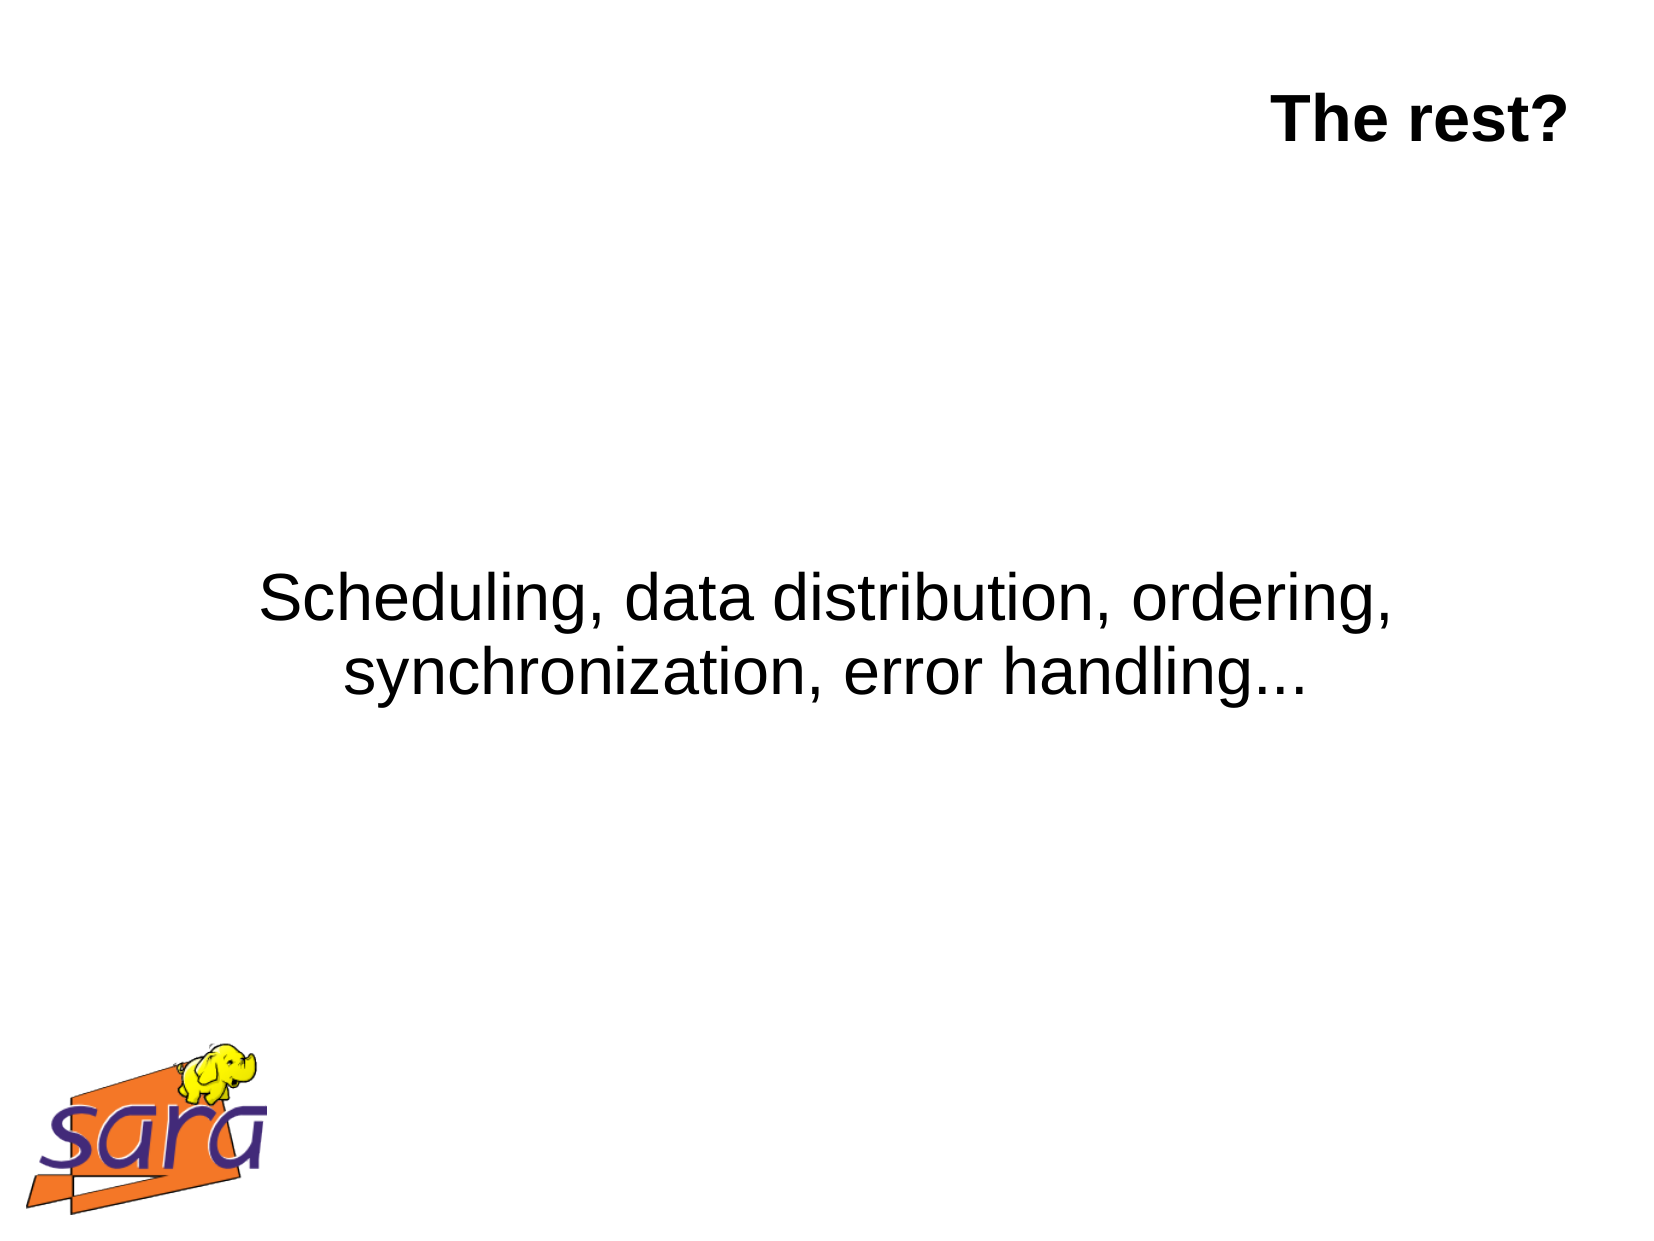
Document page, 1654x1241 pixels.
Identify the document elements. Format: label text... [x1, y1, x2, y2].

picture [26, 1029, 267, 1215]
title The rest? [82, 49, 1571, 188]
subtitle Scheduling, data distribution, ordering, synchronization, error handling... [82, 232, 1571, 1037]
